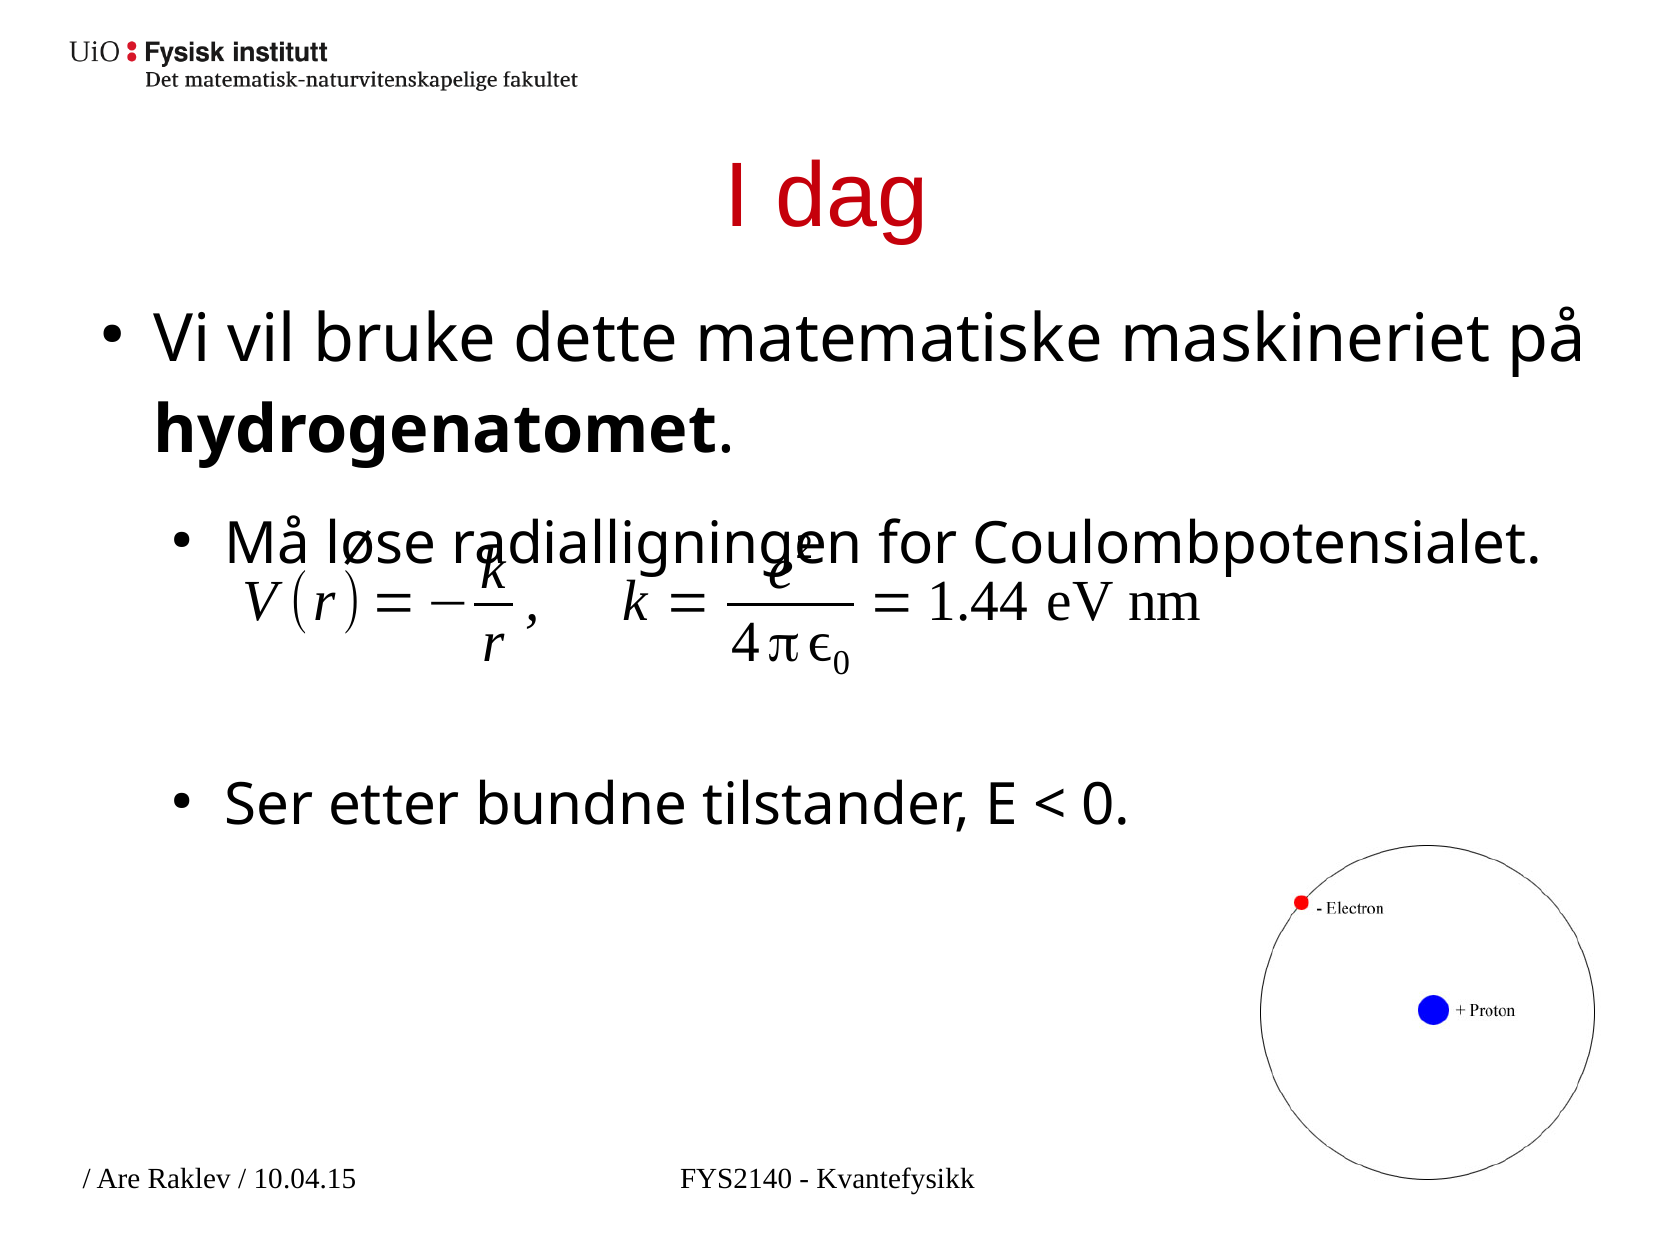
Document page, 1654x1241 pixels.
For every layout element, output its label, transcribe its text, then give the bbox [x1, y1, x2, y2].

chart [235, 527, 1209, 682]
title I dag [82, 90, 1571, 290]
picture [68, 37, 581, 93]
list Vi vil bruke dette matematiske maskineriet på hydrogenatomet. Må løse radialligningen for Coulombpotensialet. Ser etter bundne tilstander, E < 0. [82, 290, 1613, 1094]
picture [1237, 824, 1613, 1201]
